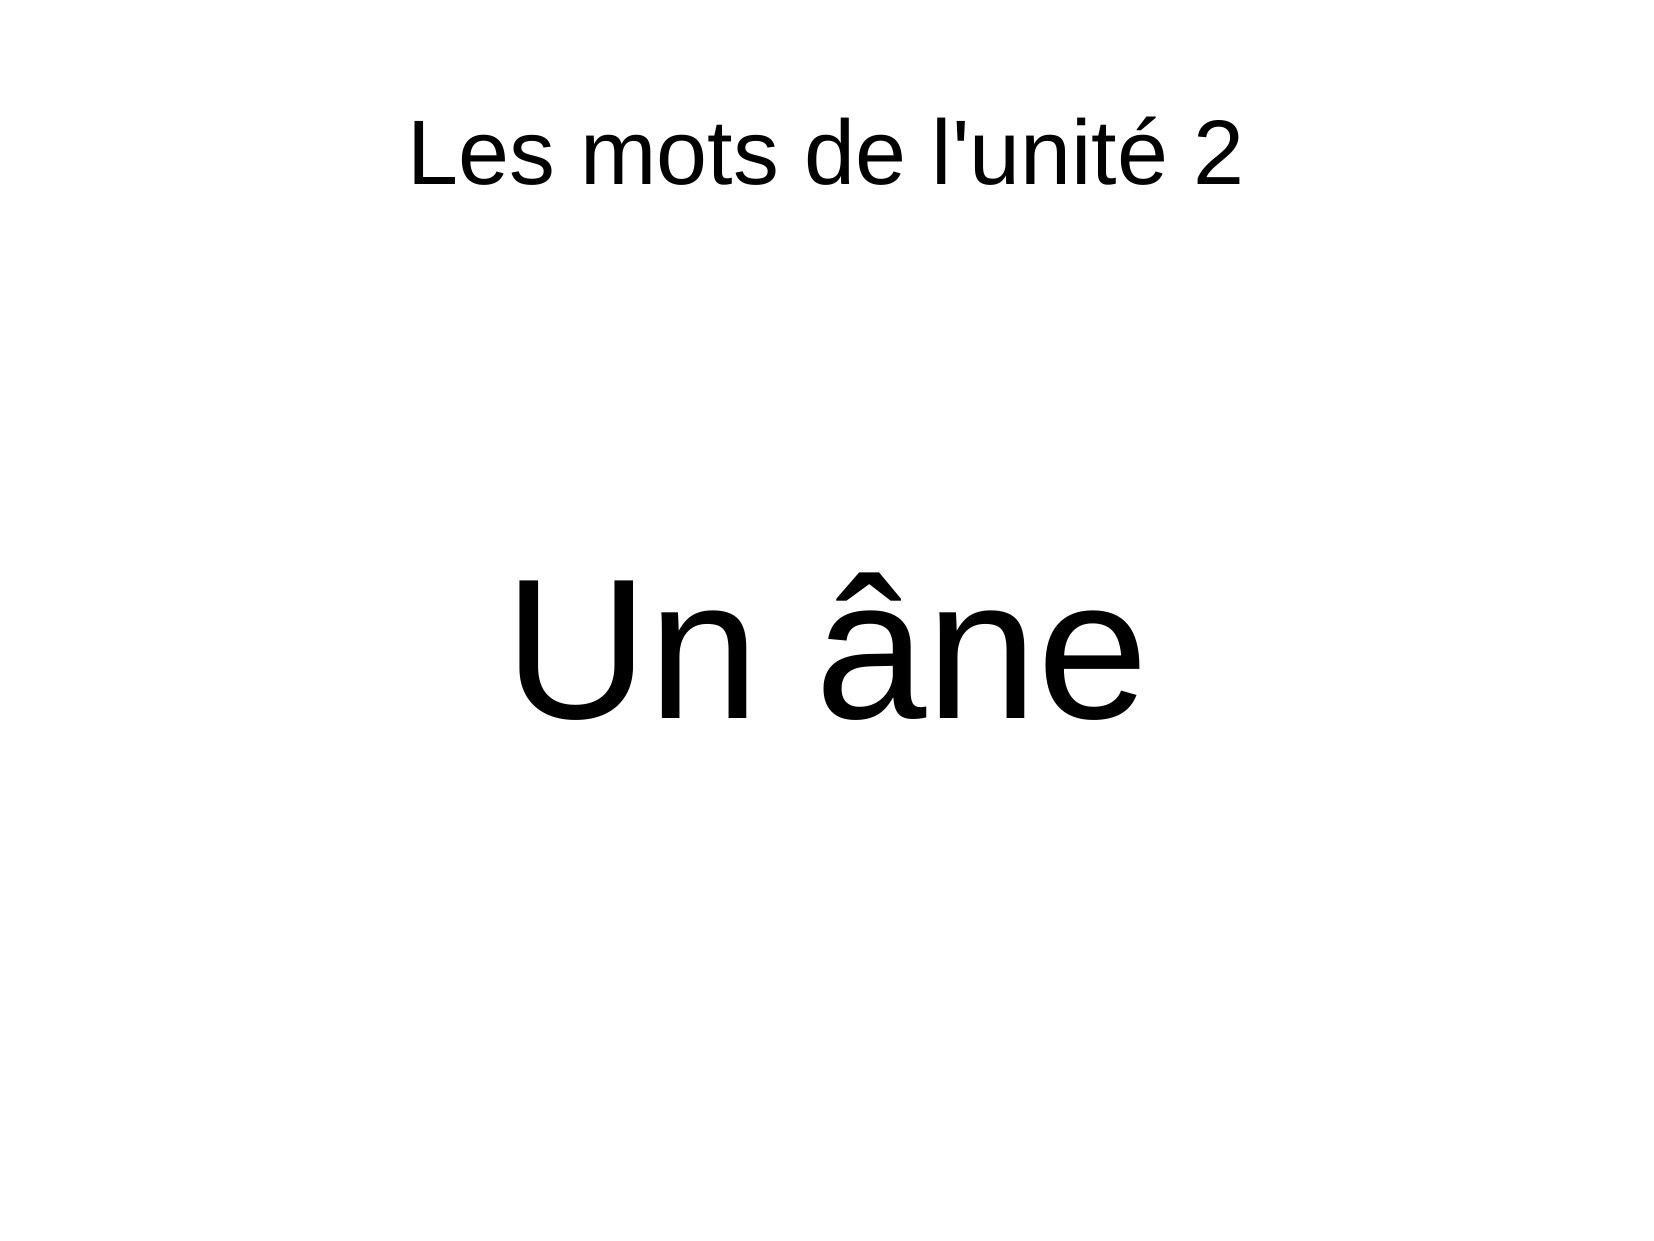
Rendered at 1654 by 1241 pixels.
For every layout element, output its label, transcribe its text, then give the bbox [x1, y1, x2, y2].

title Les mots de l'unité 2 [82, 49, 1571, 257]
subtitle Un âne [82, 290, 1571, 1010]
